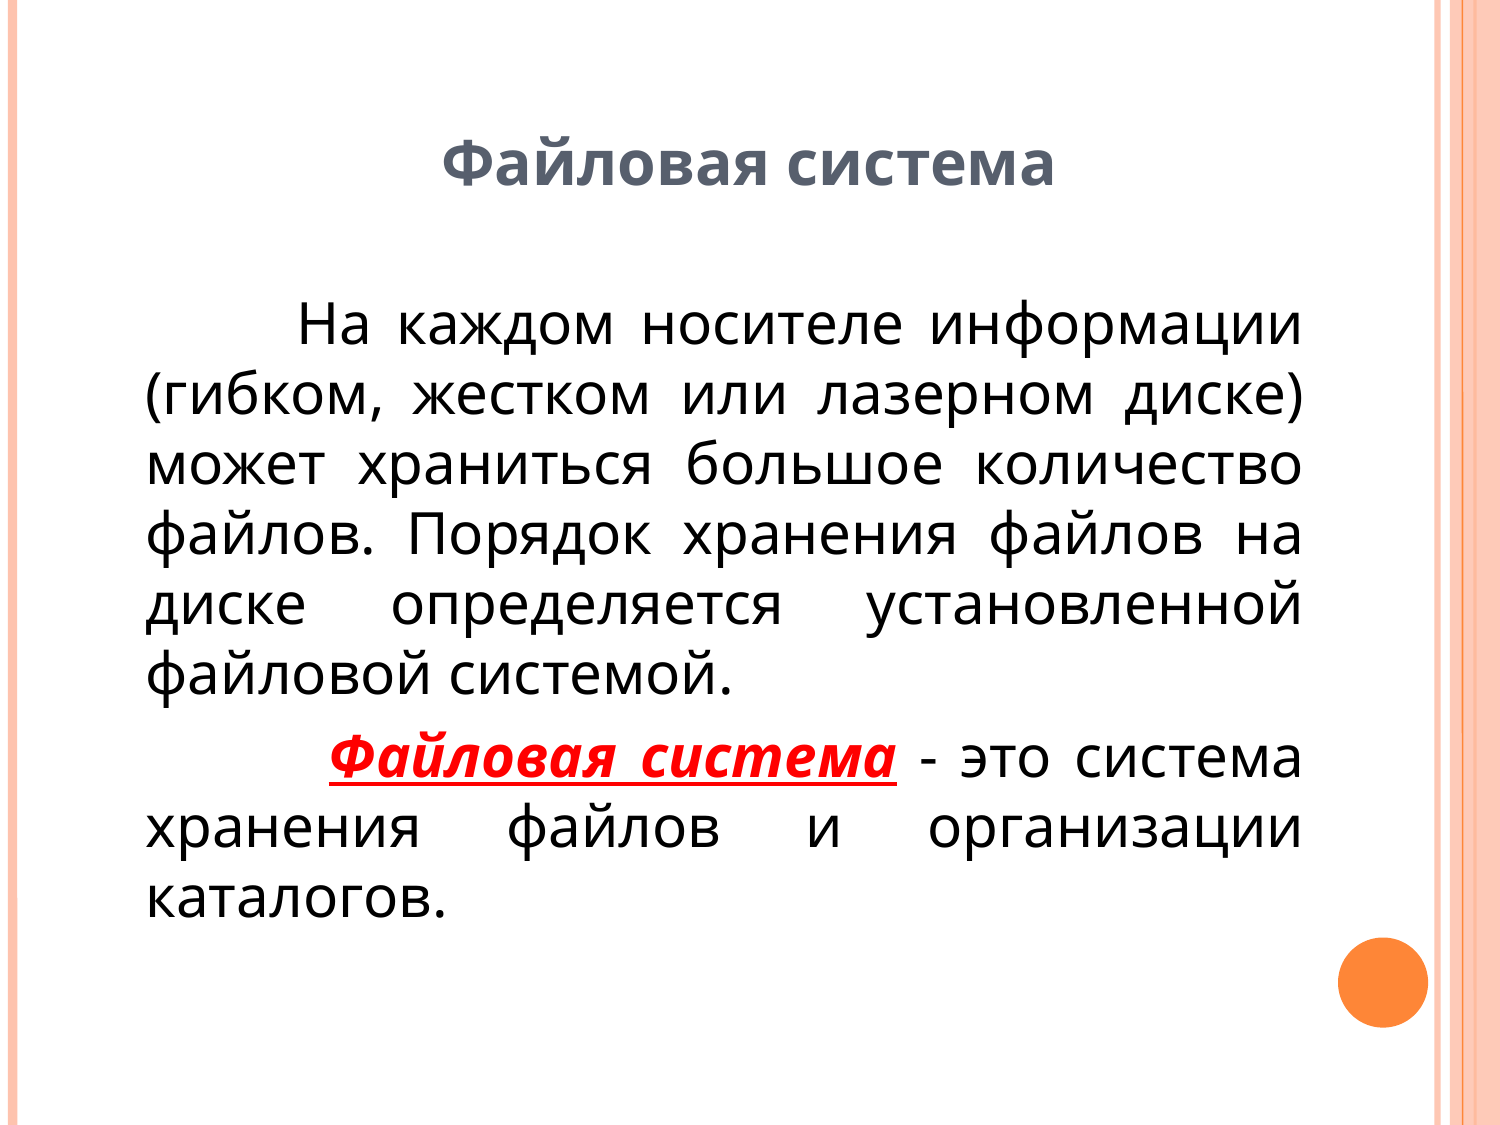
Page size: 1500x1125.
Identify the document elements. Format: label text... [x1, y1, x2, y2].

title Файловая система [265, 42, 1234, 206]
list На каждом носителе информации (гибком, жестком или лазерном диске) может храниться большое количество файлов. Порядок хранения файлов на диске определяется установленной файловой системой. Файловая система - это система хранения файлов и организации каталогов. [41, 278, 1420, 999]
